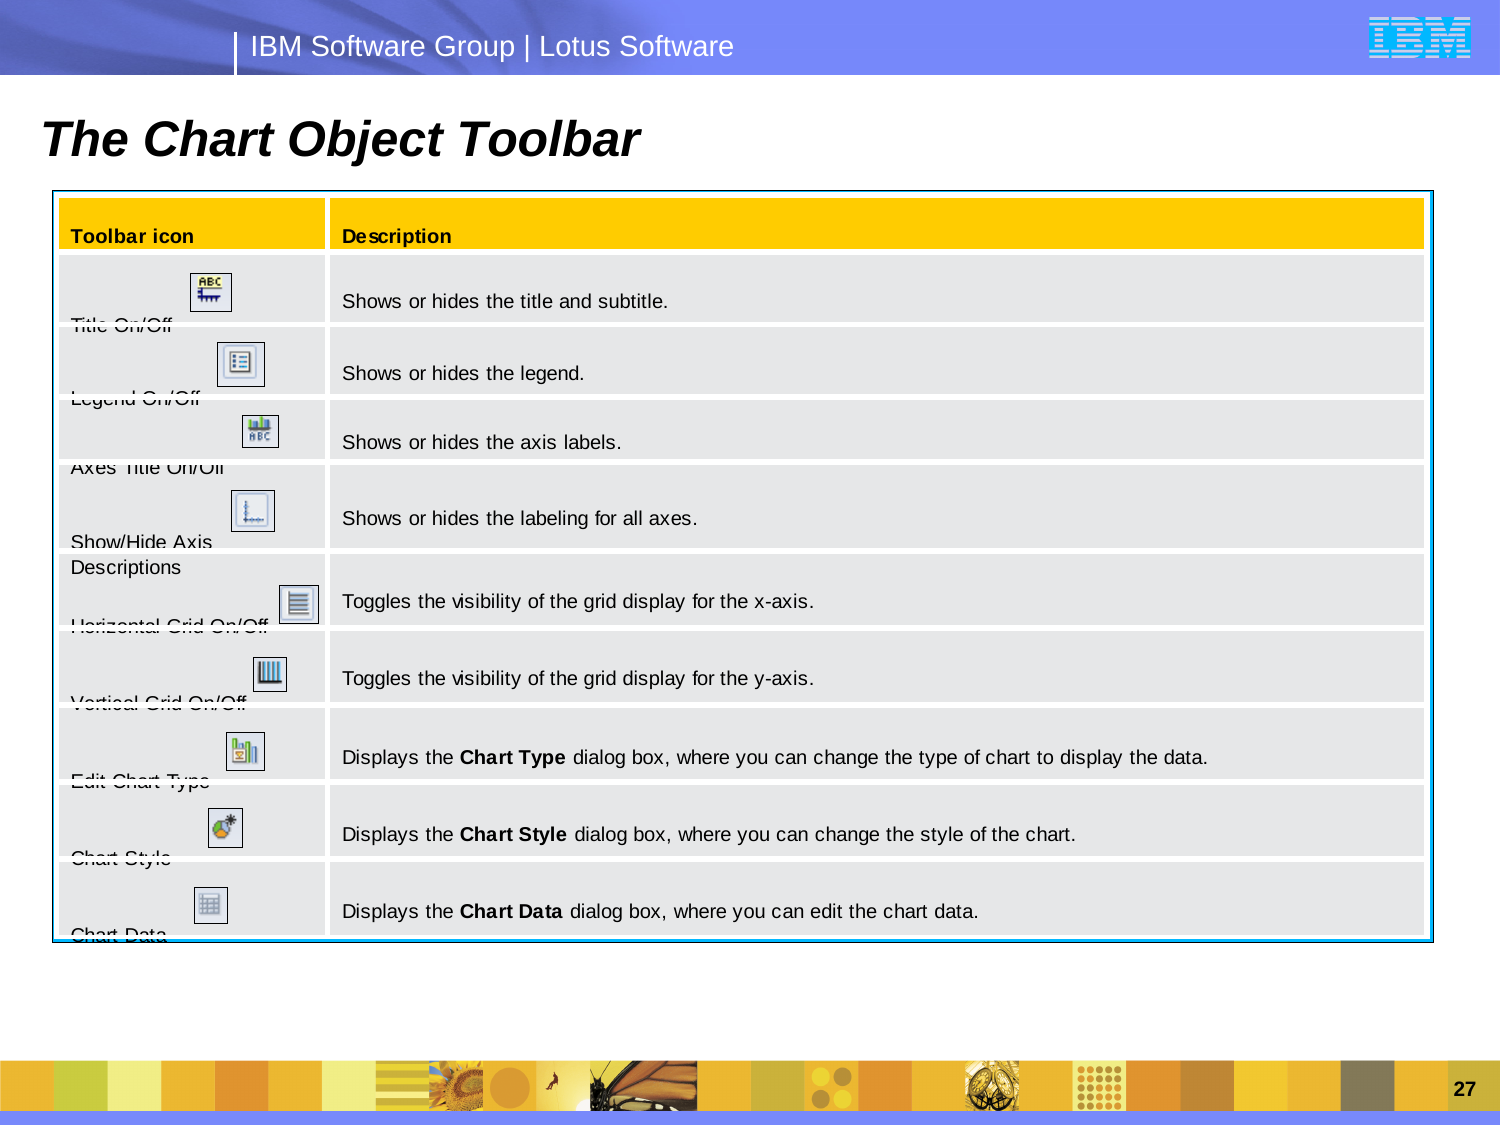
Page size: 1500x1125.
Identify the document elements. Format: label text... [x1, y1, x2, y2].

title The Chart Object Toolbar [25, 106, 1378, 189]
picture [0, 0, 1500, 75]
text_box [39, 176, 1446, 968]
picture [0, 1060, 1500, 1111]
